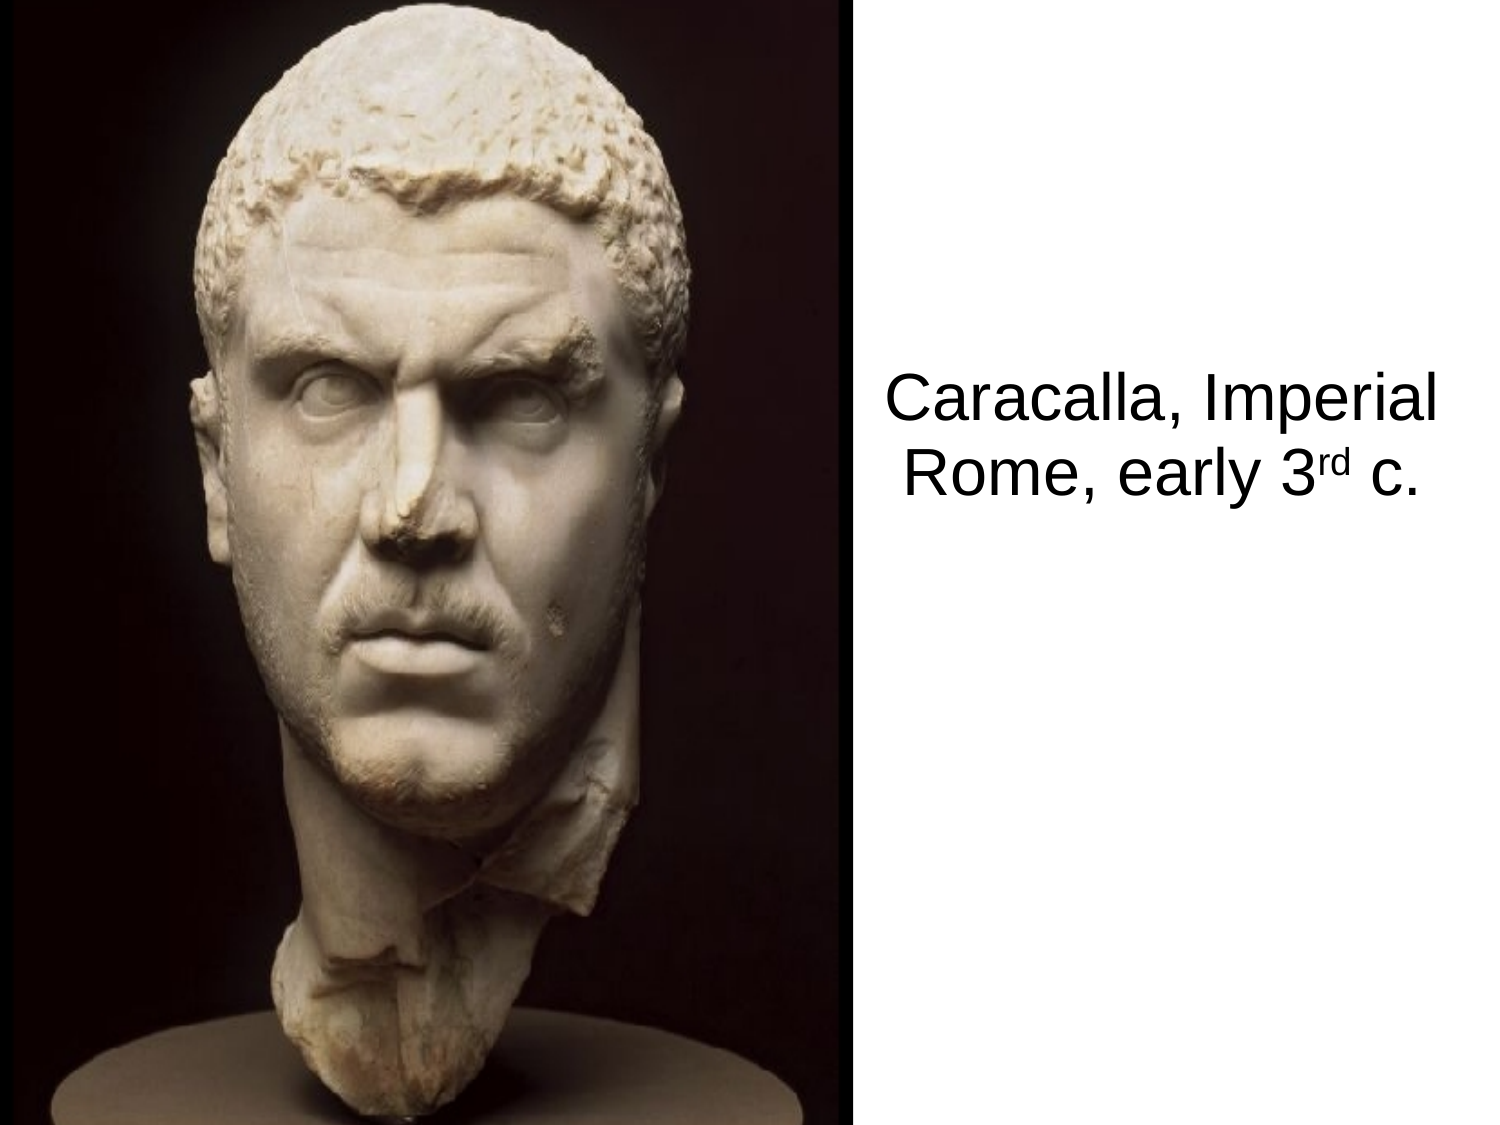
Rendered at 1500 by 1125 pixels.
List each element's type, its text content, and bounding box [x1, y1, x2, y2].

title Caracalla, Imperial Rome, early 3rd c. [862, 45, 1463, 826]
picture [0, 0, 854, 1125]
